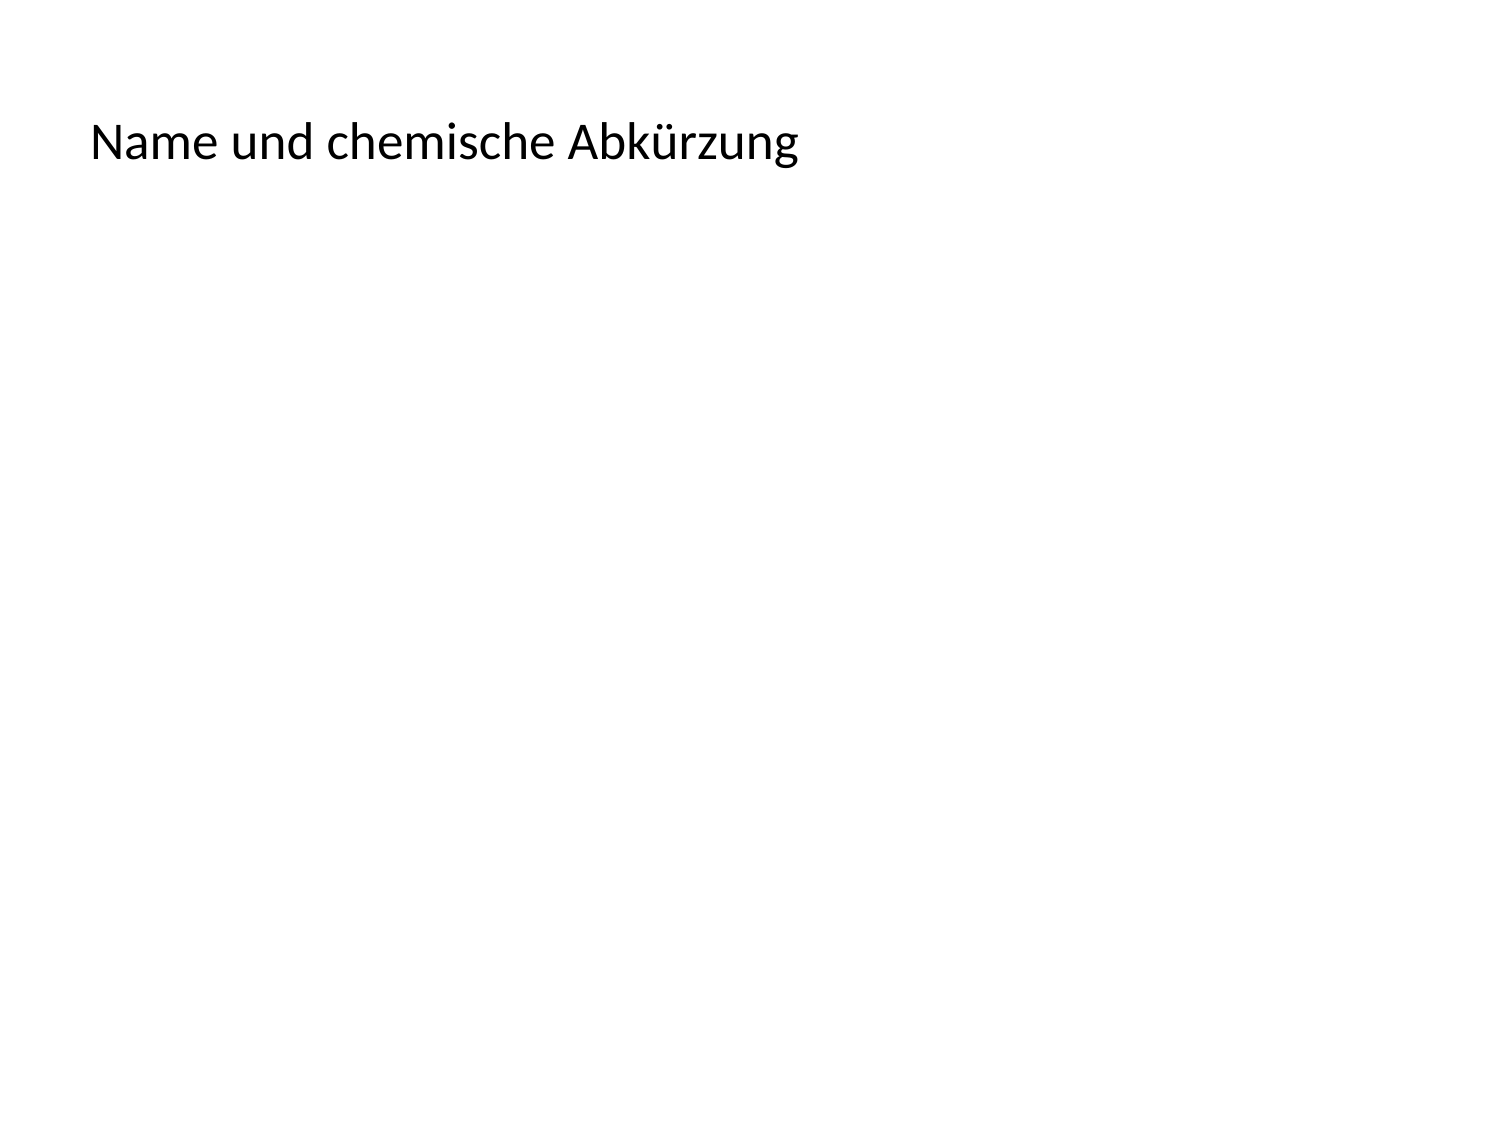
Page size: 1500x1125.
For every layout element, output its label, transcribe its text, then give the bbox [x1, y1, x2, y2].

title Name und chemische Abkürzung [75, 45, 1425, 233]
